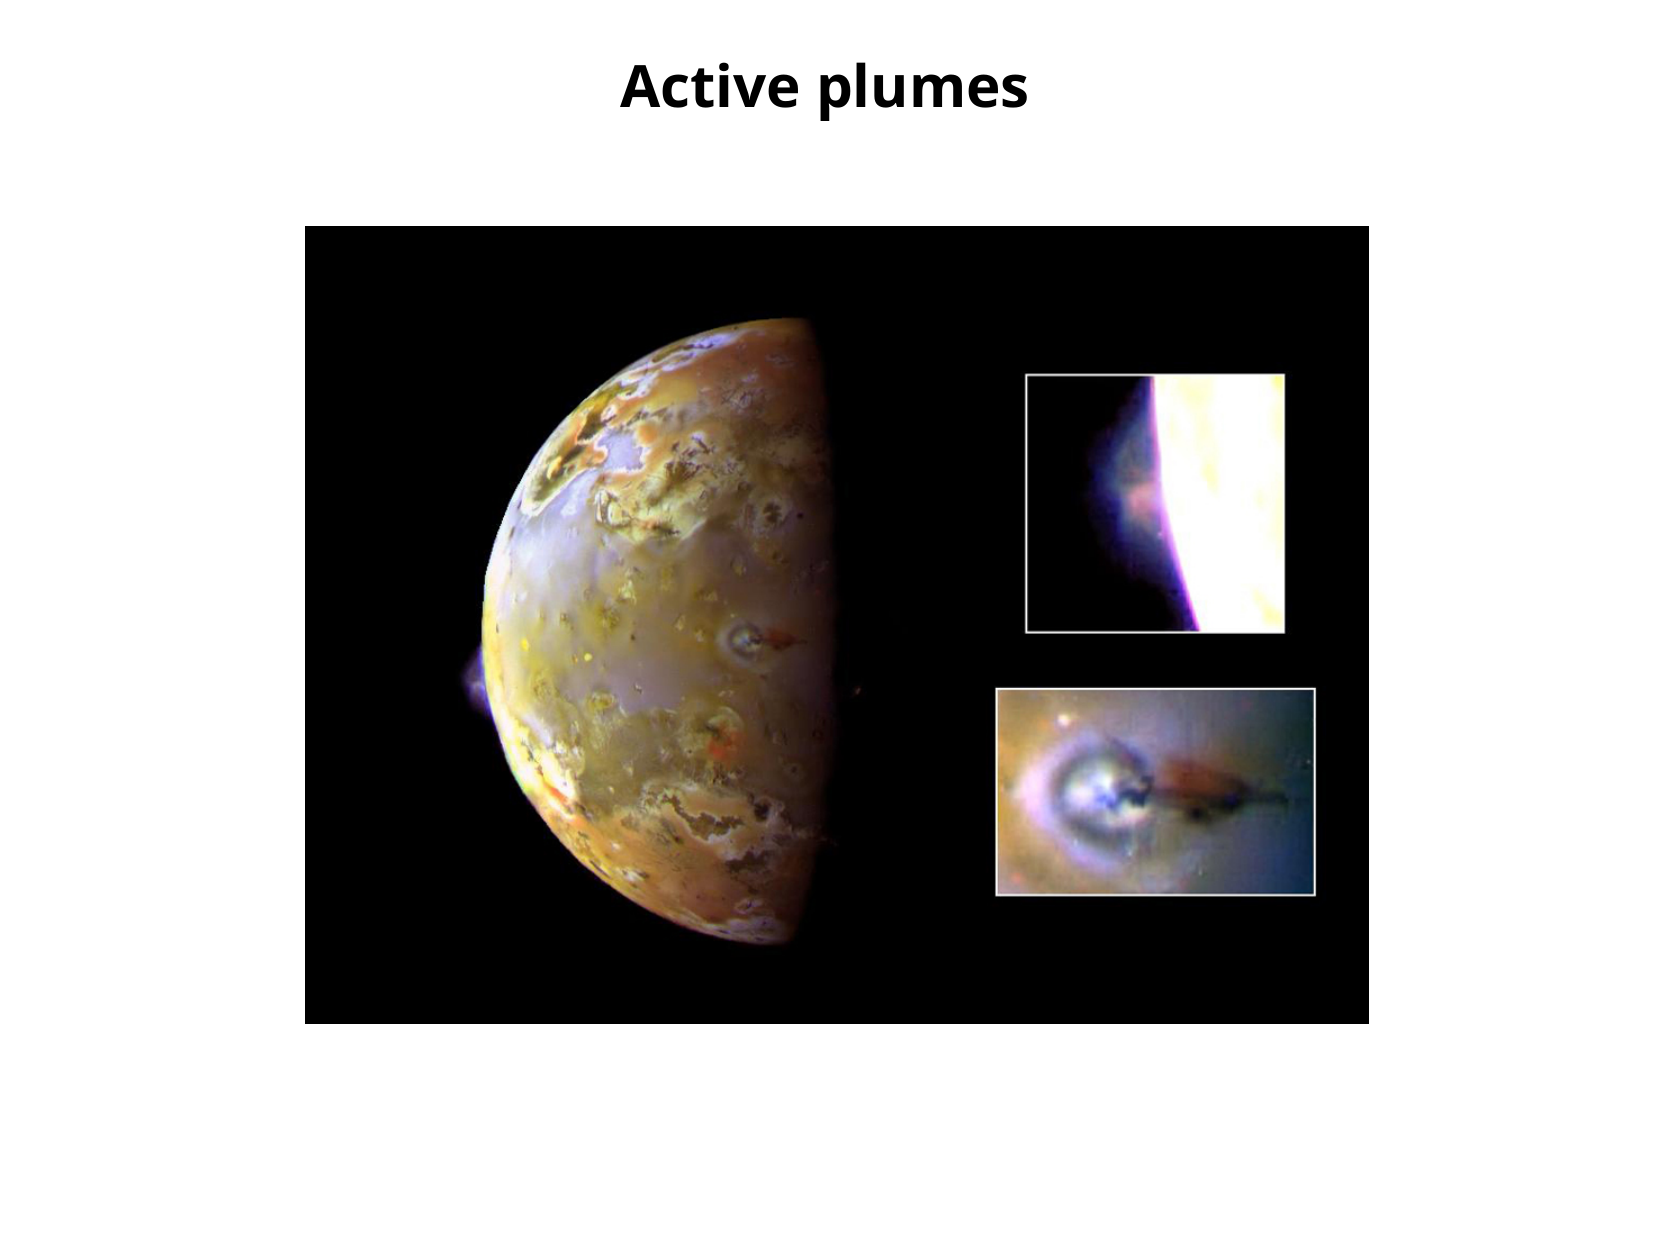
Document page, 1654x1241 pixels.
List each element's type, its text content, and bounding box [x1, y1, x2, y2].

text_box Active plumes [262, 37, 1388, 134]
picture [305, 226, 1369, 1024]
